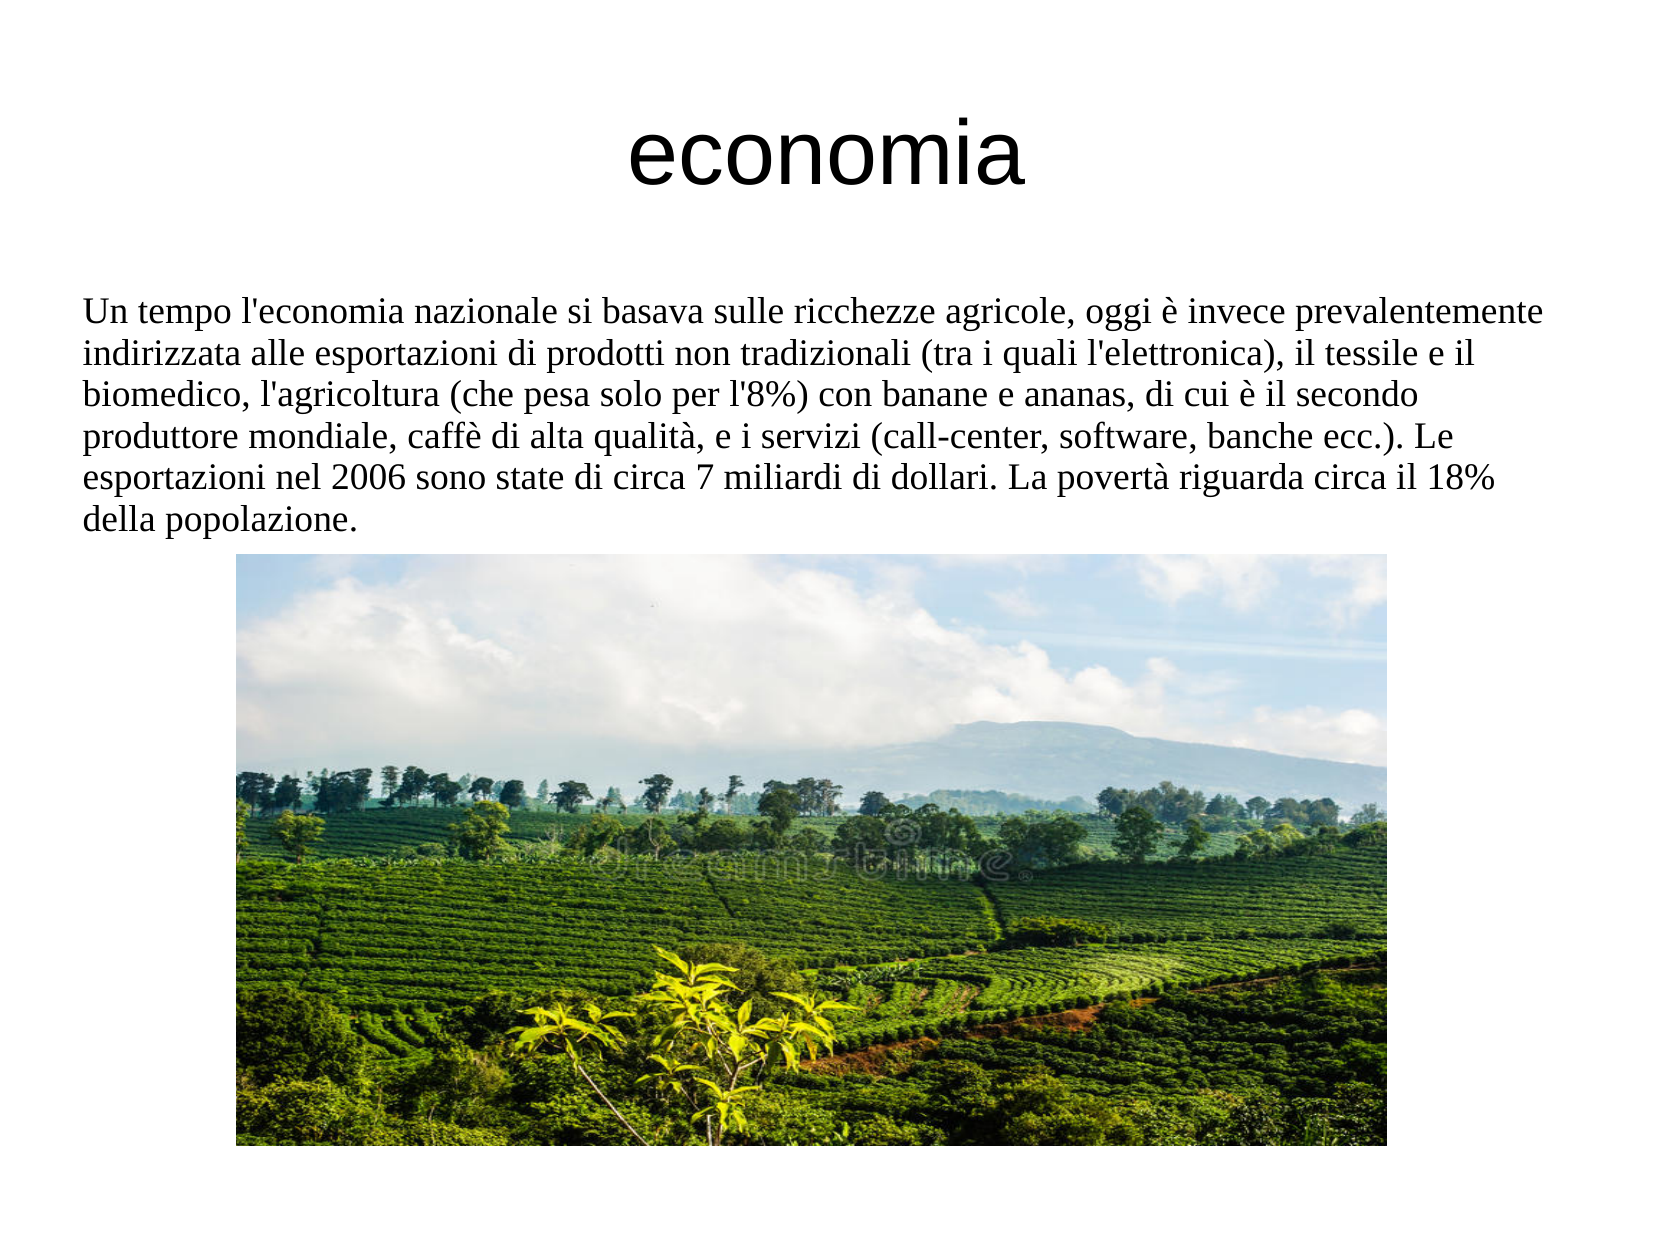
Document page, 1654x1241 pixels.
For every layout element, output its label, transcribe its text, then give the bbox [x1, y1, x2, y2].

title economia [82, 49, 1571, 257]
list Un tempo l'economia nazionale si basava sulle ricchezze agricole, oggi è invece prevalentemente indirizzata alle esportazioni di prodotti non tradizionali (tra i quali l'elettronica), il tessile e il biomedico, l'agricoltura (che pesa solo per l'8%) con banane e ananas, di cui è il secondo produttore mondiale, caffè di alta qualità, e i servizi (call-center, software, banche ecc.). Le esportazioni nel 2006 sono state di circa 7 miliardi di dollari. La povertà riguarda circa il 18% della popolazione. [82, 290, 1571, 1109]
picture [236, 554, 1387, 1146]
